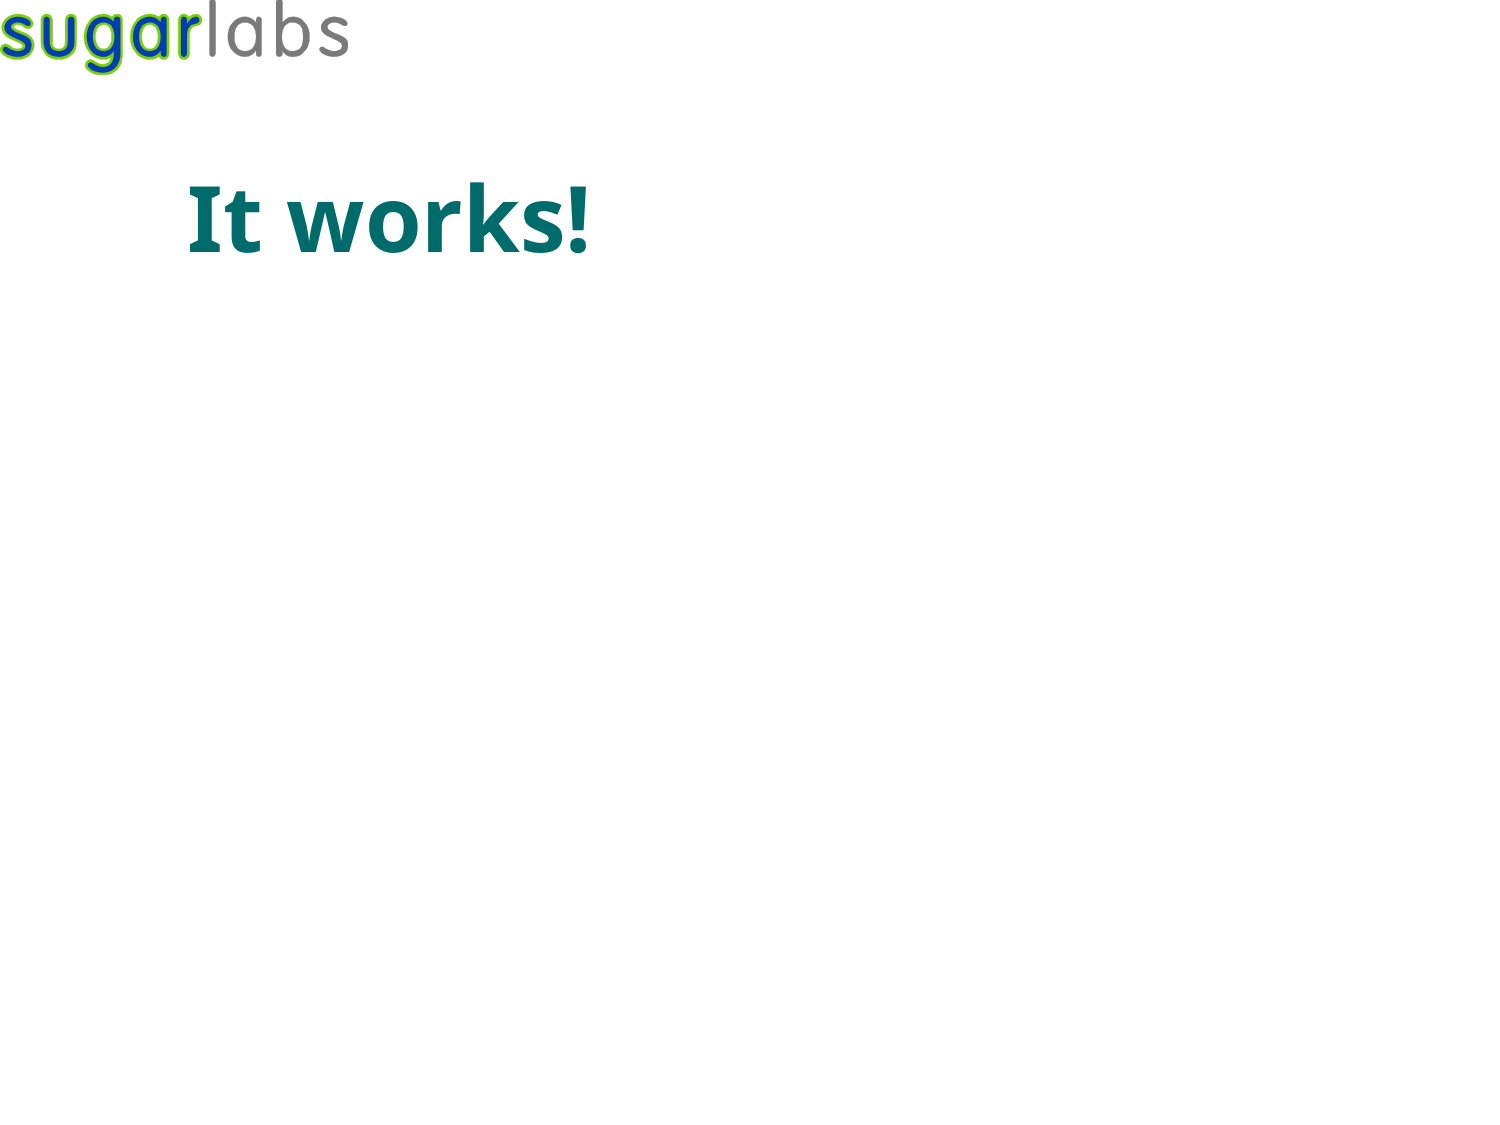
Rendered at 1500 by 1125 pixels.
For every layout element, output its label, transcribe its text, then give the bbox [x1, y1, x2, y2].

picture [0, 0, 348, 75]
title It works! [187, 82, 1500, 331]
